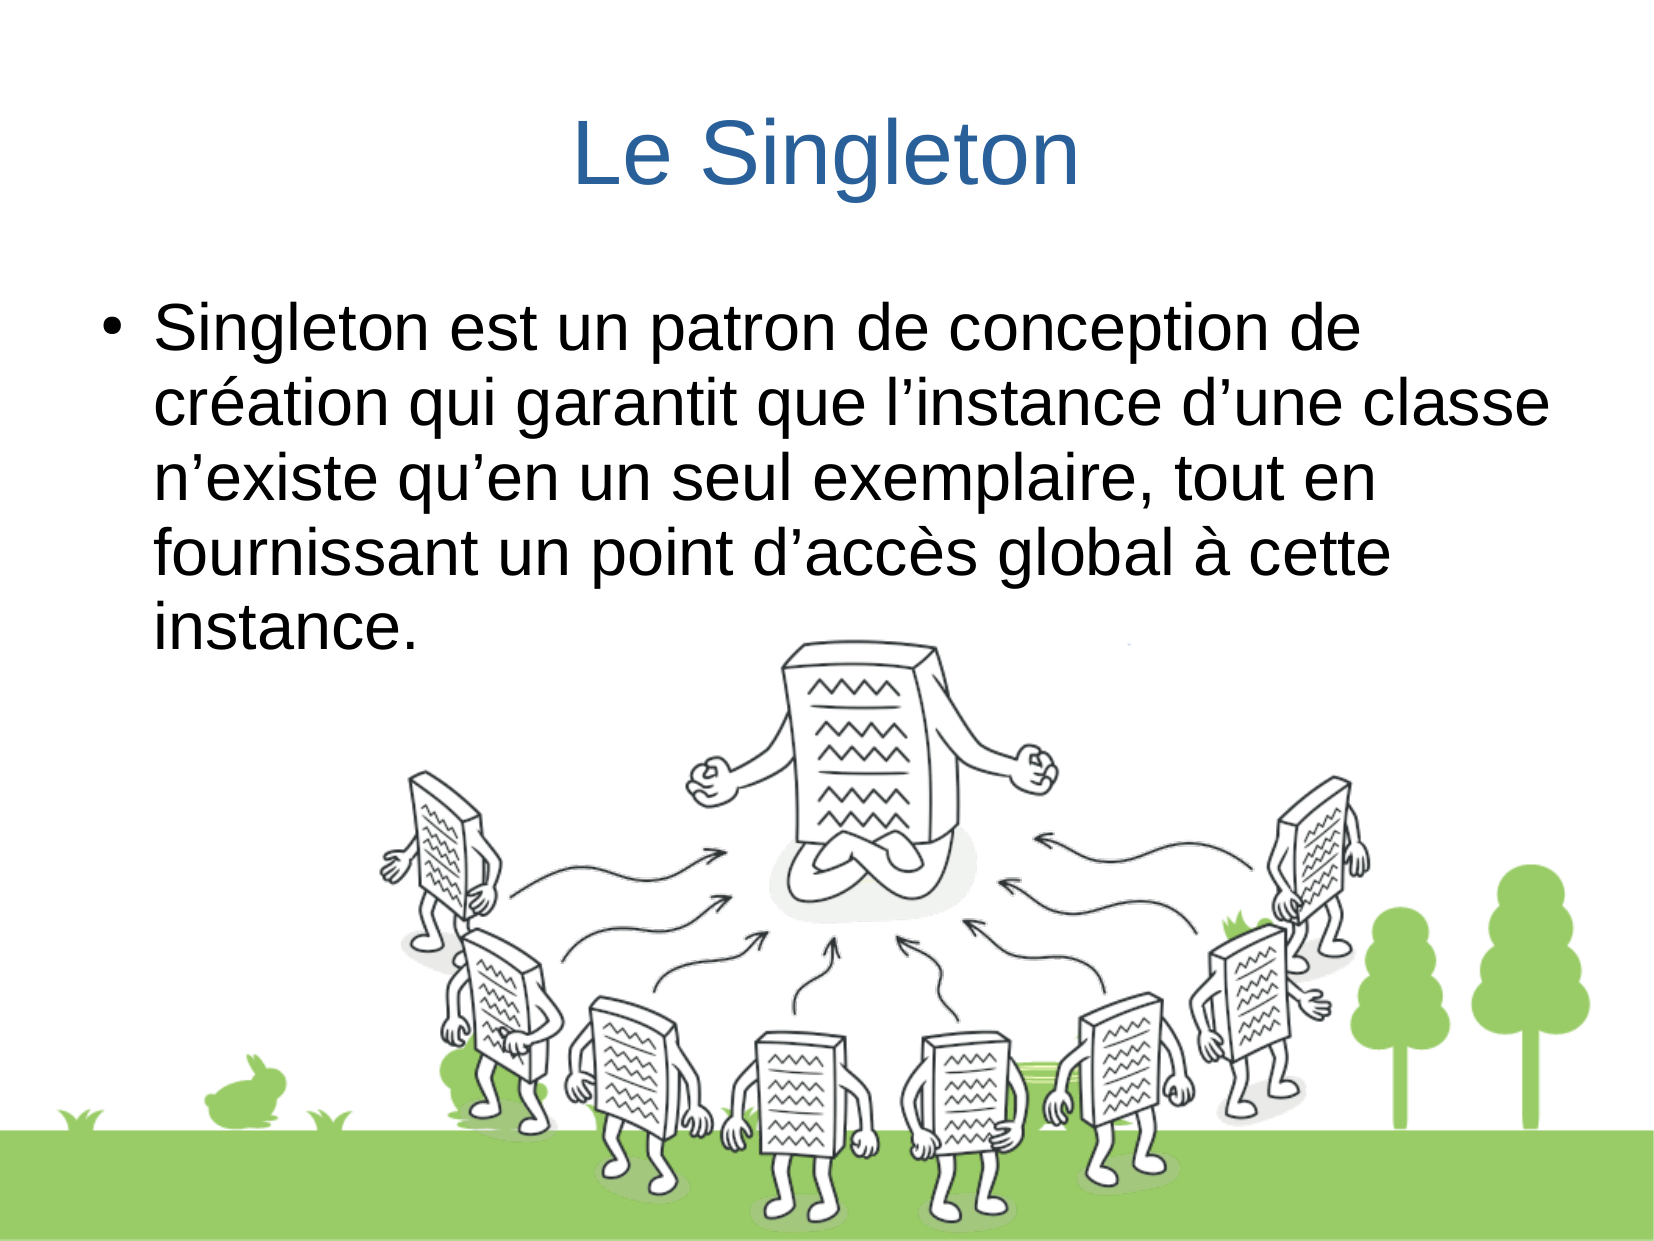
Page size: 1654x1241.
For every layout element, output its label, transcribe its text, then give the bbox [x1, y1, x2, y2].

list Singleton est un patron de conception de création qui garantit que l’instance d’une classe n’existe qu’en un seul exemplaire, tout en fournissant un point d’accès global à cette instance. [82, 290, 1571, 1010]
picture [0, 0, 1654, 1241]
title Le Singleton [82, 49, 1571, 257]
